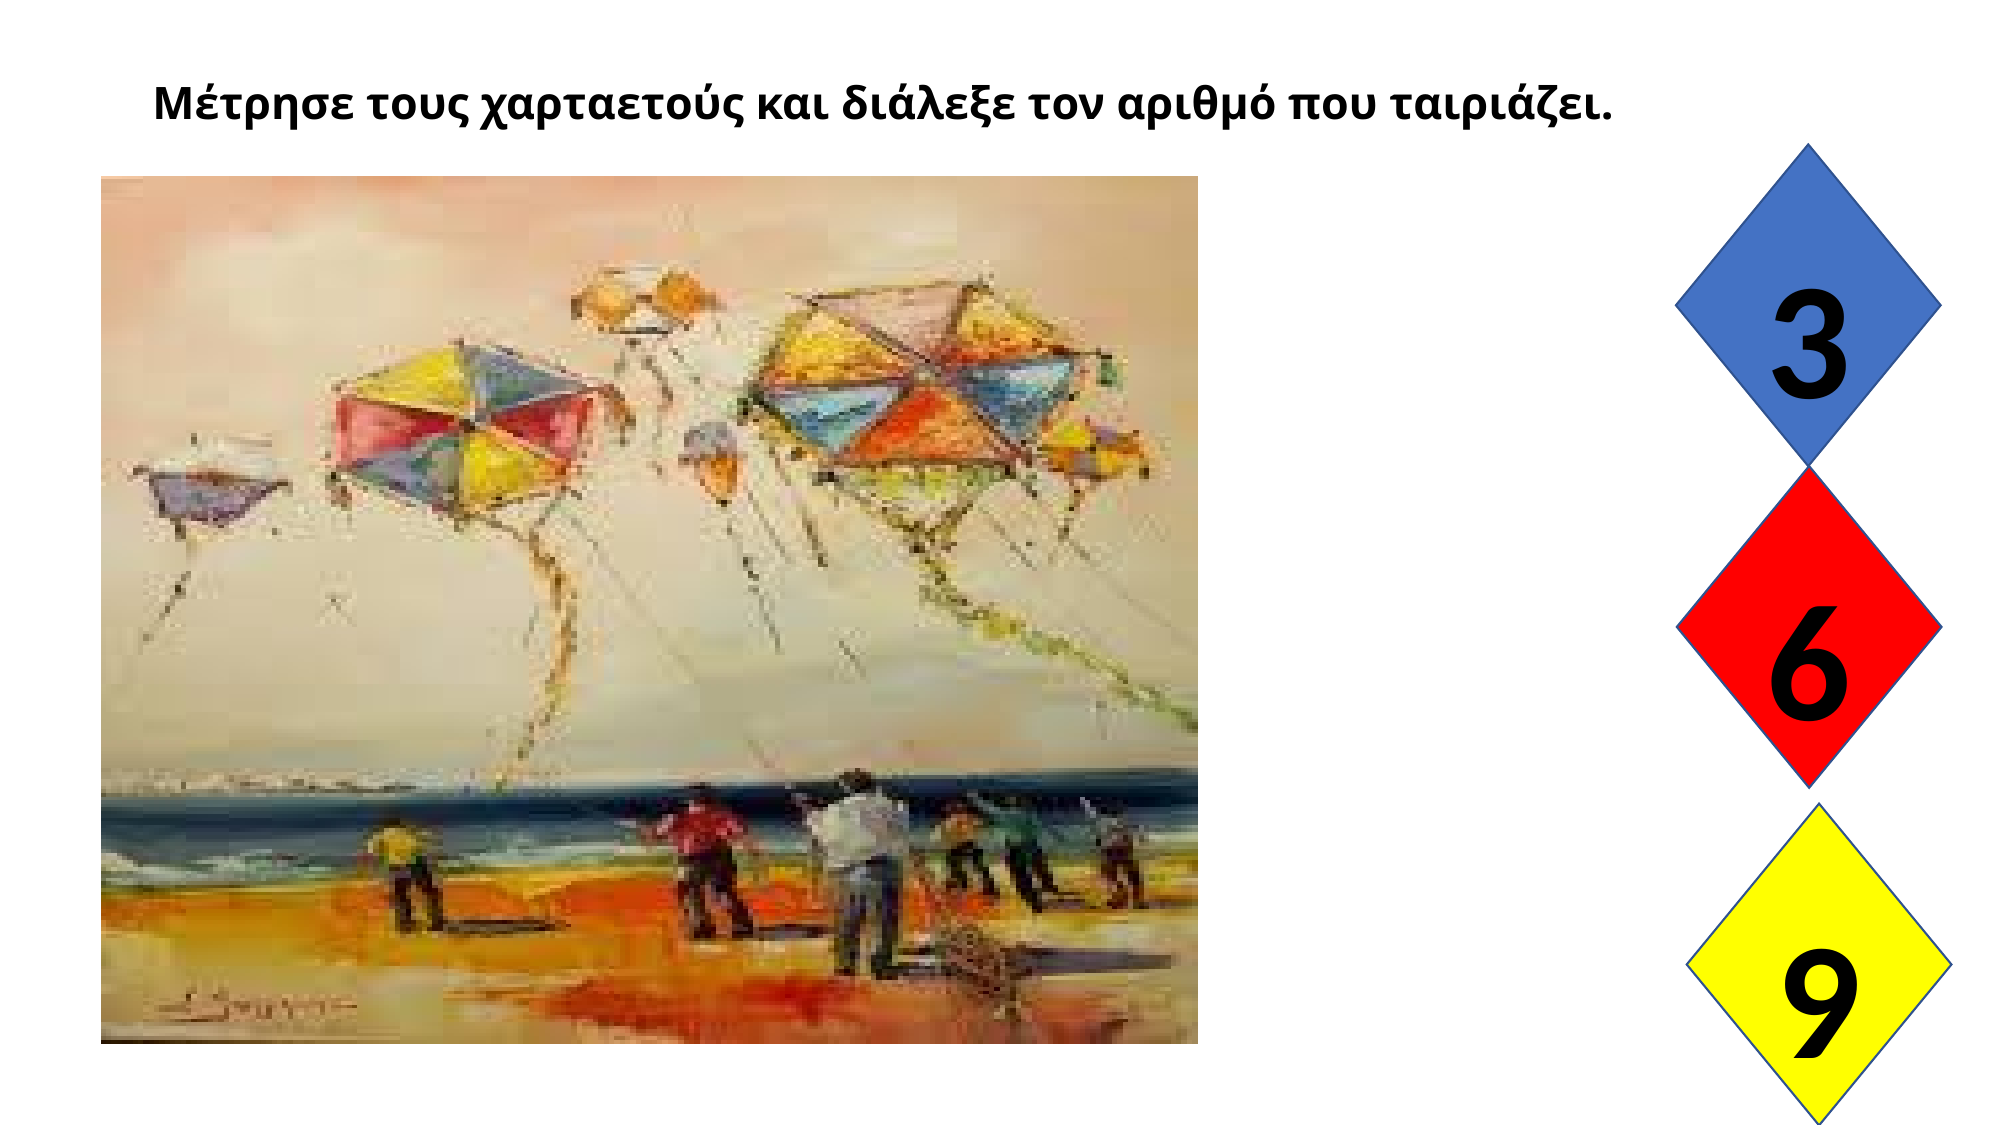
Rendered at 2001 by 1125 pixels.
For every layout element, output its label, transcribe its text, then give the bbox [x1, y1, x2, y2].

text_box 6 [1676, 466, 1942, 788]
title Μέτρησε τους χαρταετούς και διάλεξε τον αριθμό που ταιριάζει. [137, 59, 1863, 151]
text_box 3 [1675, 144, 1941, 466]
picture [101, 176, 1198, 1044]
text_box 9 [1686, 803, 1952, 1125]
